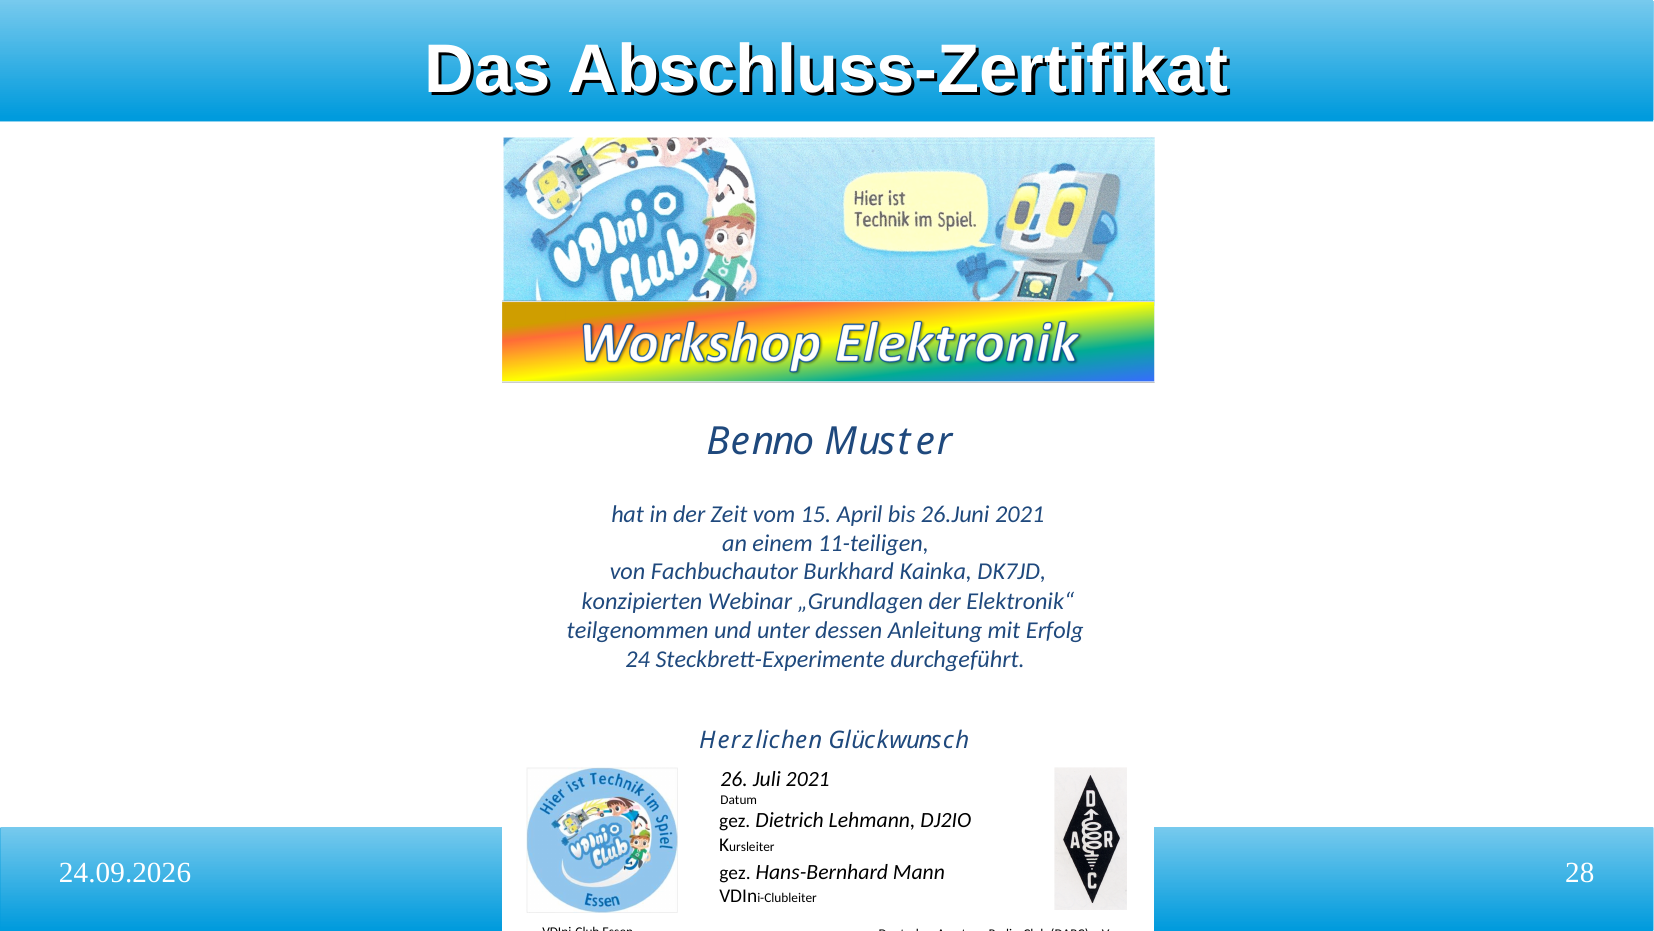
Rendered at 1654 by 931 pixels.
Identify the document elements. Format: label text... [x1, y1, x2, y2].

chart [501, 133, 1155, 931]
title Das Abschluss-Zertifikat [59, 29, 1595, 108]
